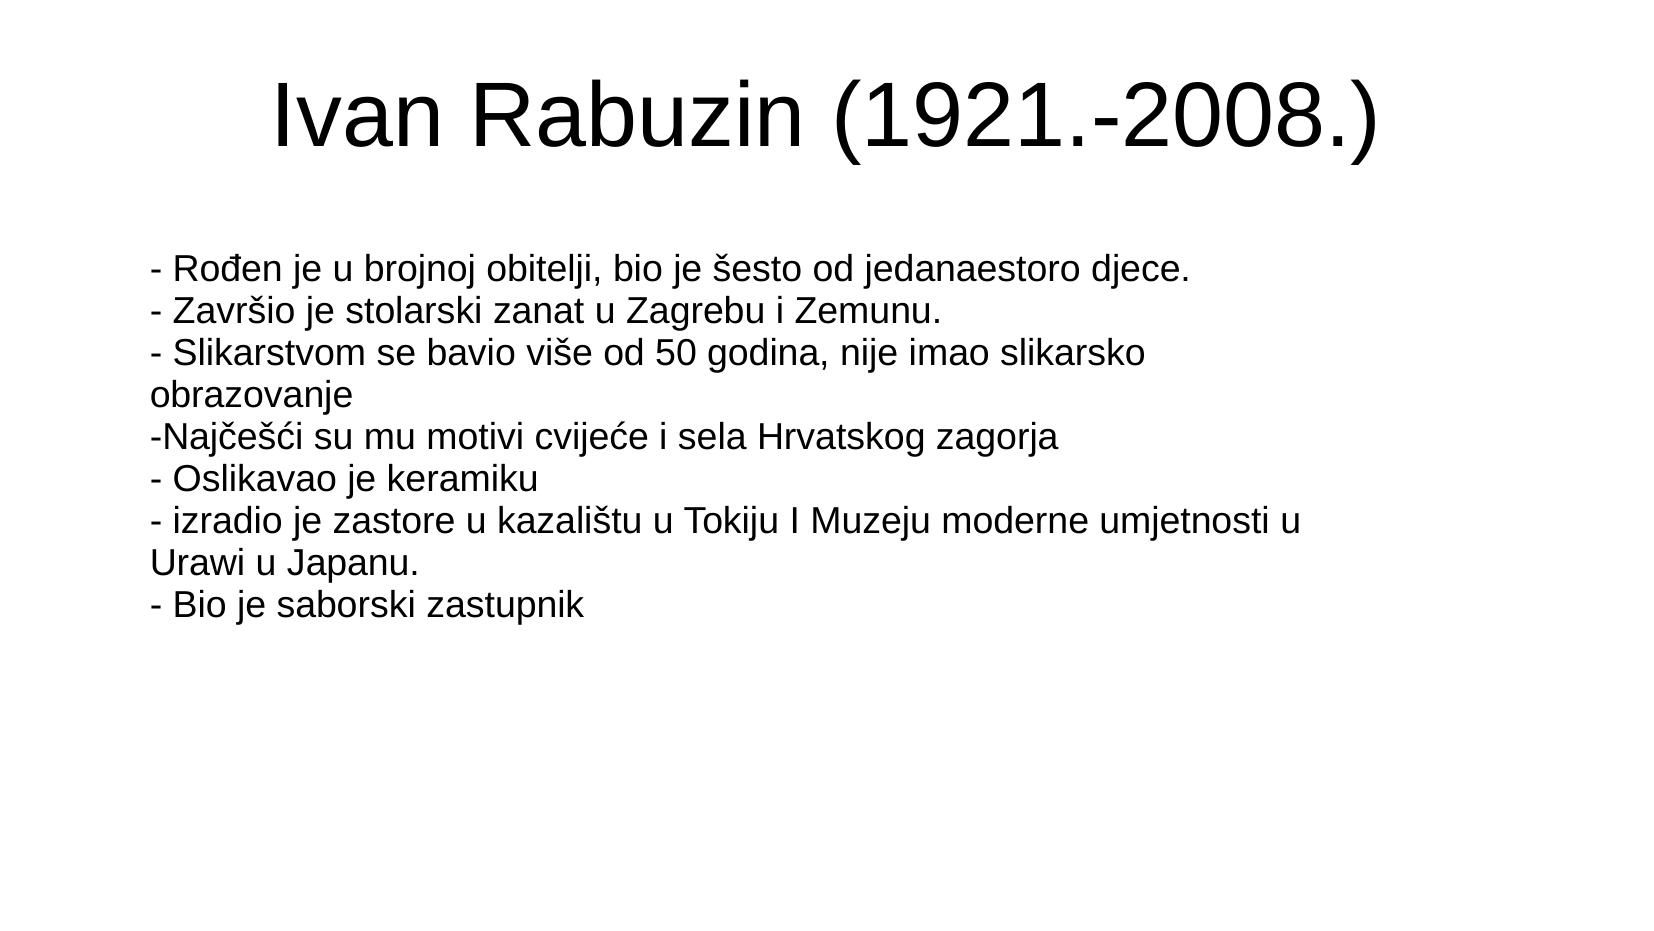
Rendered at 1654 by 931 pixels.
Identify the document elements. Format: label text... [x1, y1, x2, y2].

title Ivan Rabuzin (1921.-2008.) [82, 37, 1571, 193]
text_box - Rođen je u brojnoj obitelji, bio je šesto od jedanaestoro djece. - Završio je stolarski zanat u Zagrebu i Zemunu. - Slikarstvom se bavio više od 50 godina, nije imao slikarsko obrazovanje -Najčešći su mu motivi cvijeće i sela Hrvatskog zagorja - Oslikavao je keramiku - izradio je zastore u kazalištu u Tokiju I Muzeju moderne umjetnosti u Urawi u Japanu. - Bio je saborski zastupnik [135, 240, 1351, 633]
